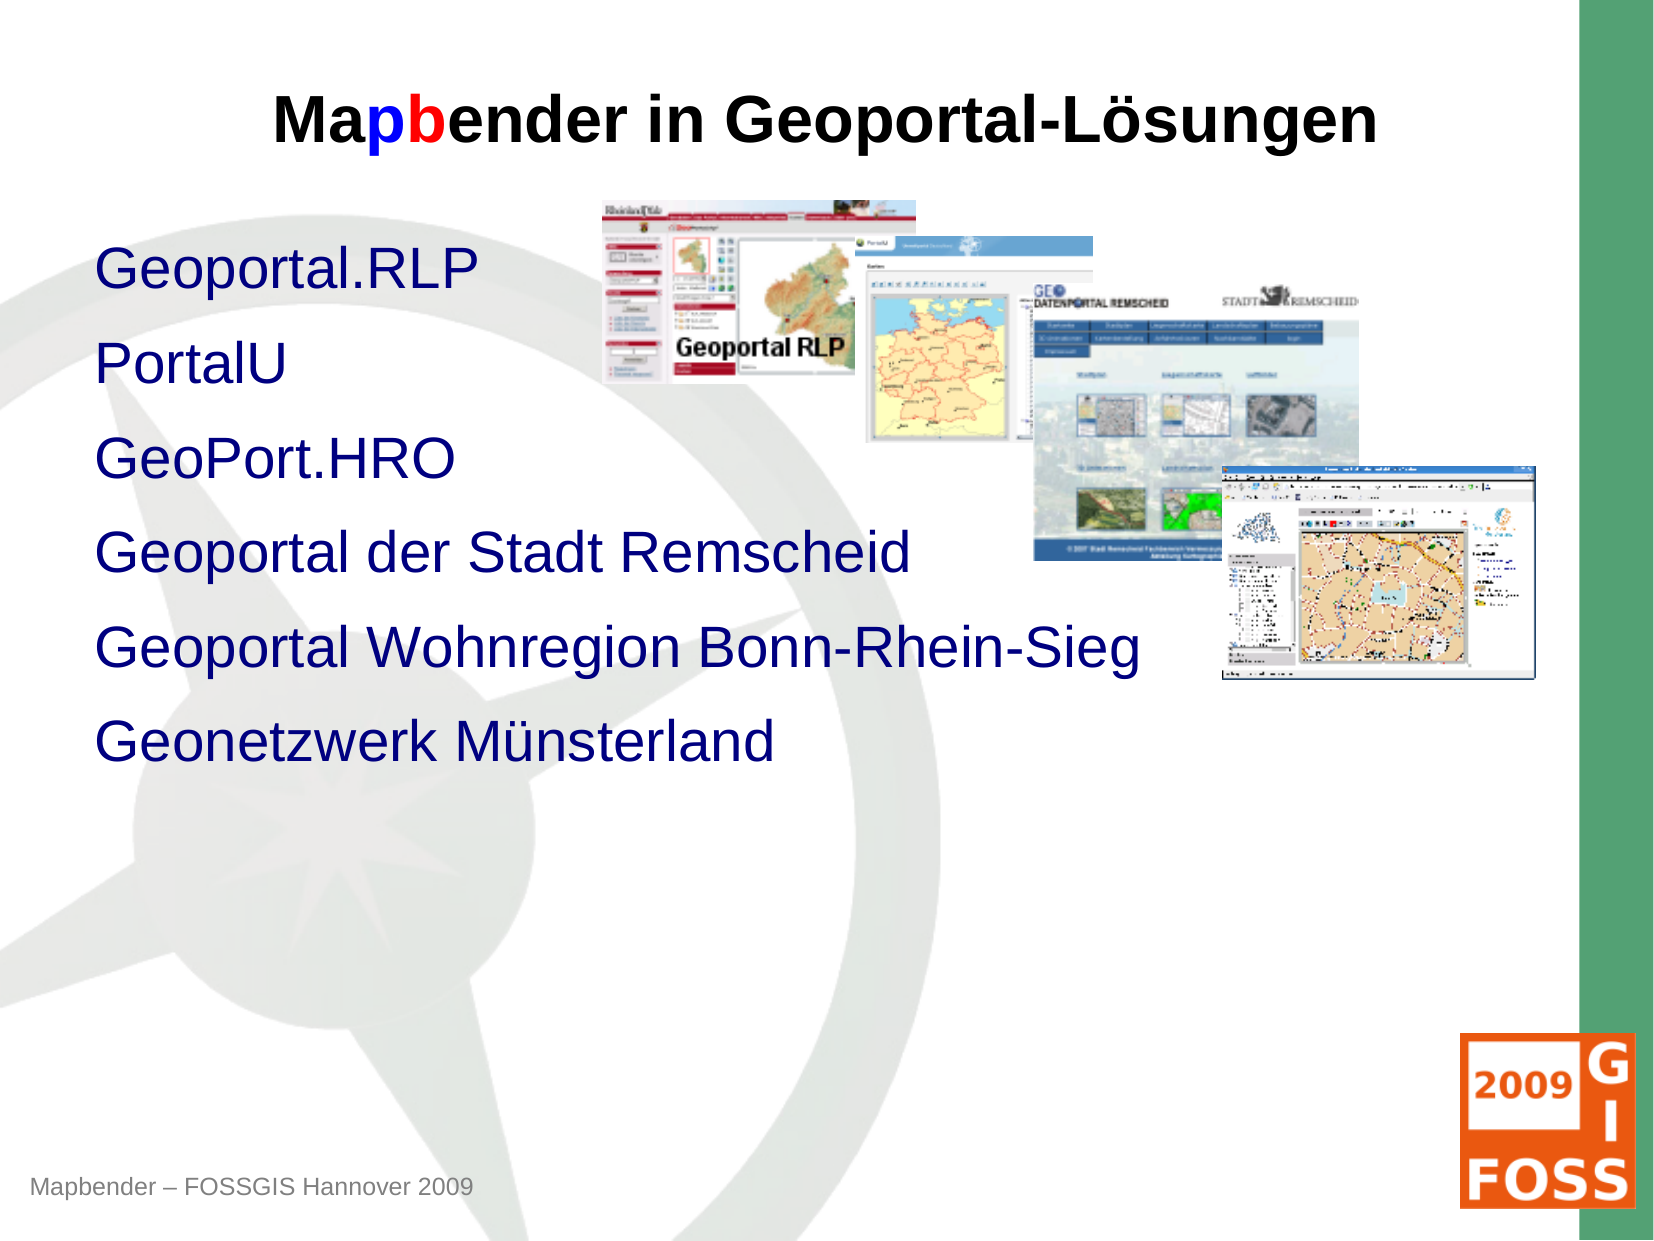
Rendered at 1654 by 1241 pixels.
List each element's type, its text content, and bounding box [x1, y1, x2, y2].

picture [0, 192, 1536, 1241]
list Geoportal.RLP PortalU GeoPort.HRO Geoportal der Stadt Remscheid Geoportal Wohnregion Bonn-Rhein-Sieg Geonetzwerk Münsterland [76, 236, 1565, 1055]
picture [1460, 1033, 1636, 1209]
title Mapbender in Geoportal-Lösungen [82, 31, 1571, 207]
